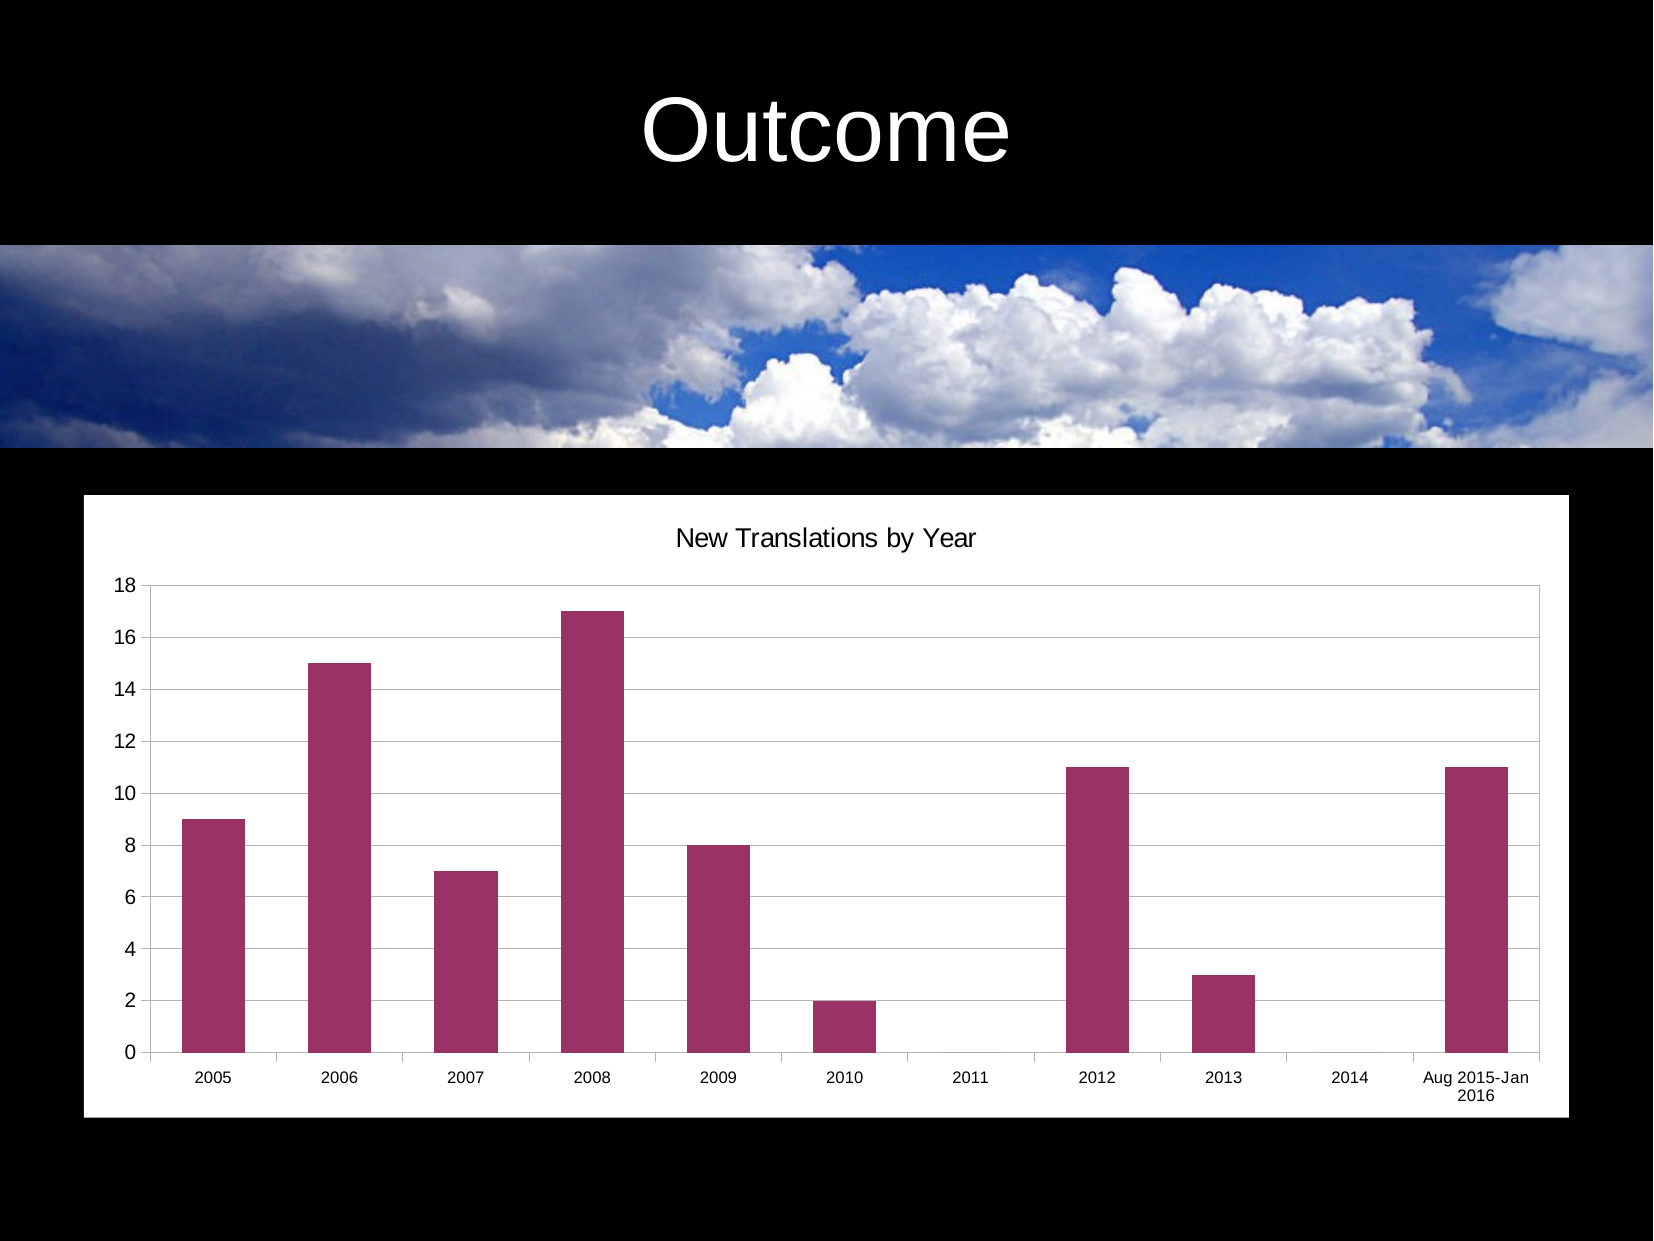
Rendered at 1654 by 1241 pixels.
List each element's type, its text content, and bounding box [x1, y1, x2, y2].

title Outcome [82, 49, 1571, 211]
picture [0, 245, 1653, 448]
chart [83, 495, 1569, 1118]
